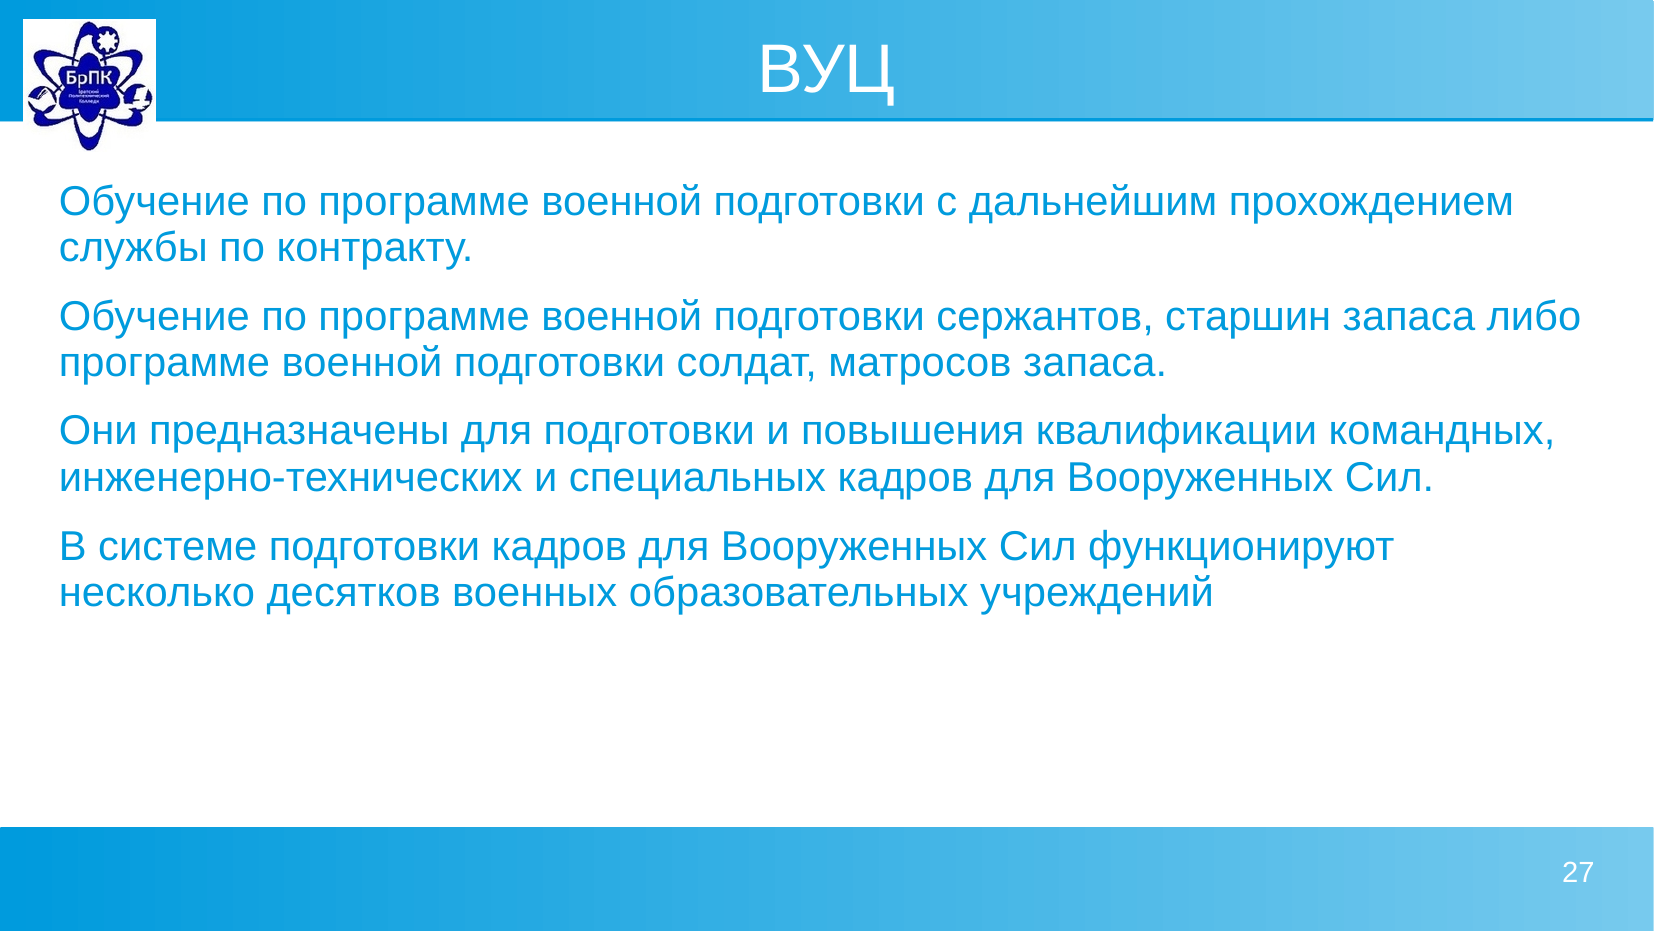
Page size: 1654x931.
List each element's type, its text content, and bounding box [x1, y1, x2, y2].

list Обучение по программе военной подготовки с дальнейшим прохождением службы по контракту. Обучение по программе военной подготовки сержантов, старшин запаса либо программе военной подготовки солдат, матросов запаса. Они предназначены для подготовки и повышения квалификации командных, инженерно-технических и специальных кадров для Вооруженных Сил. В системе подготовки кадров для Вооруженных Сил функционируют несколько десятков военных образовательных учреждений [59, 177, 1595, 768]
title ВУЦ [156, 29, 1595, 108]
picture [23, 20, 156, 152]
